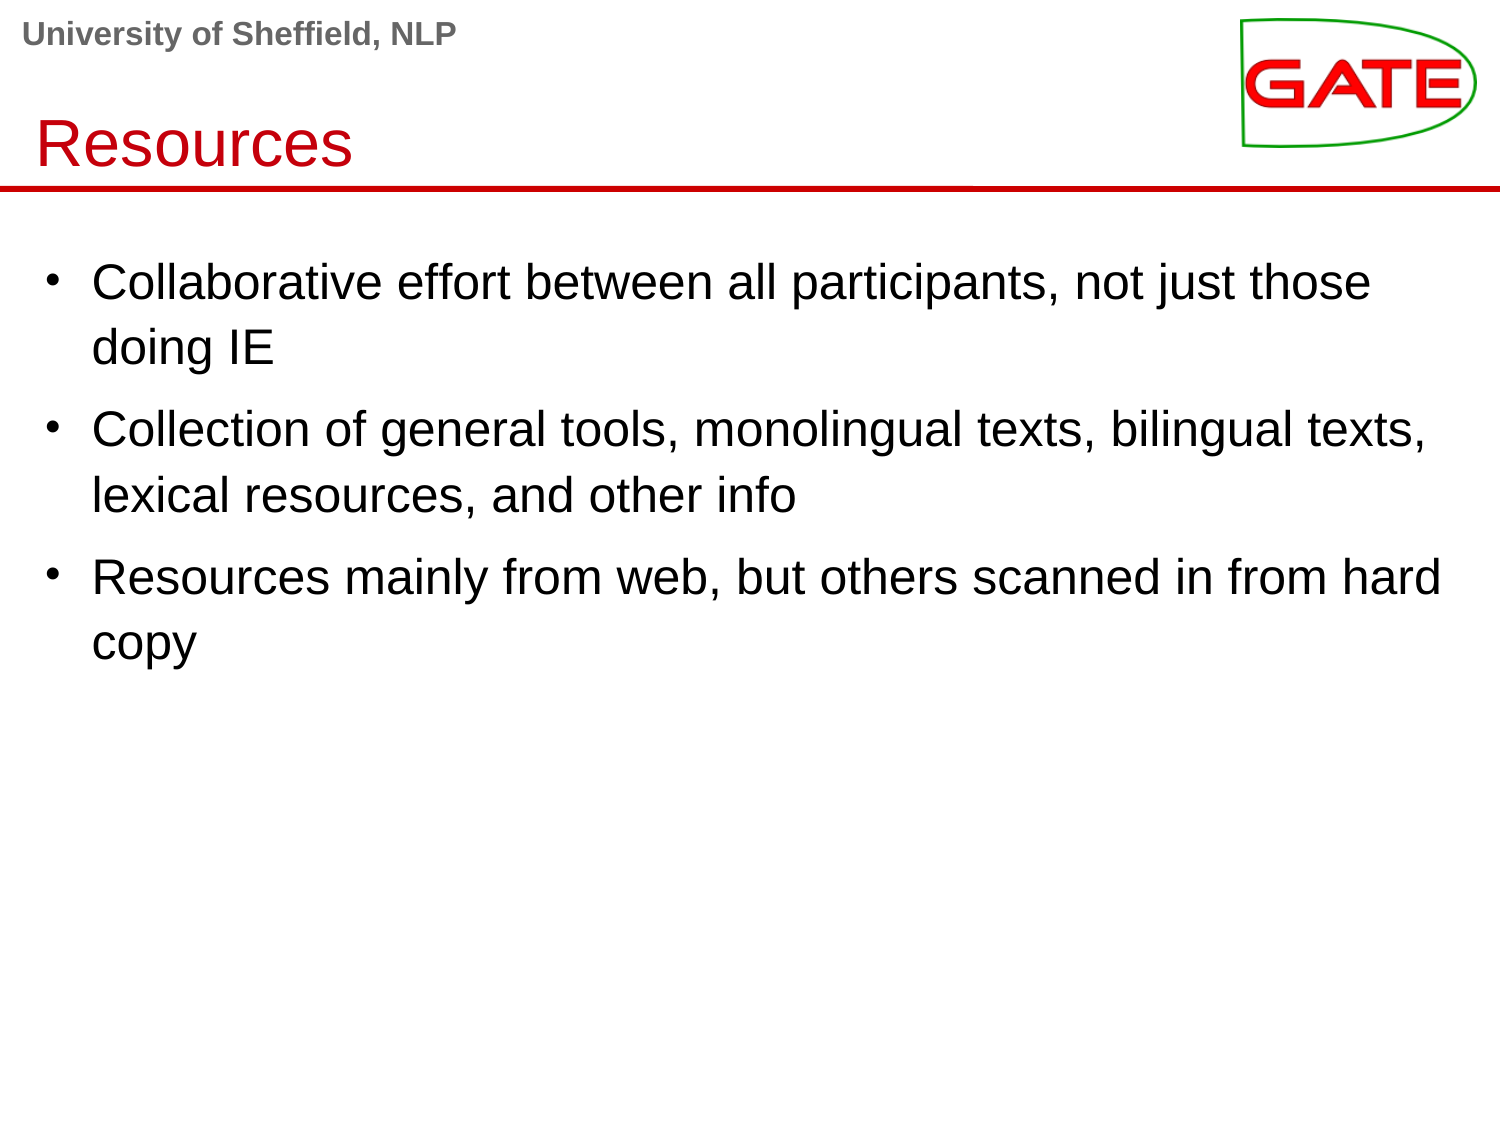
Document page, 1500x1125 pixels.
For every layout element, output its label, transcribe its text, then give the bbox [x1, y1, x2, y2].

list Collaborative effort between all participants, not just those doing IE Collection of general tools, monolingual texts, bilingual texts, lexical resources, and other info Resources mainly from web, but others scanned in from hard copy [29, 236, 1477, 1064]
title Resources [20, 0, 1300, 188]
picture [1300, 18, 1477, 148]
